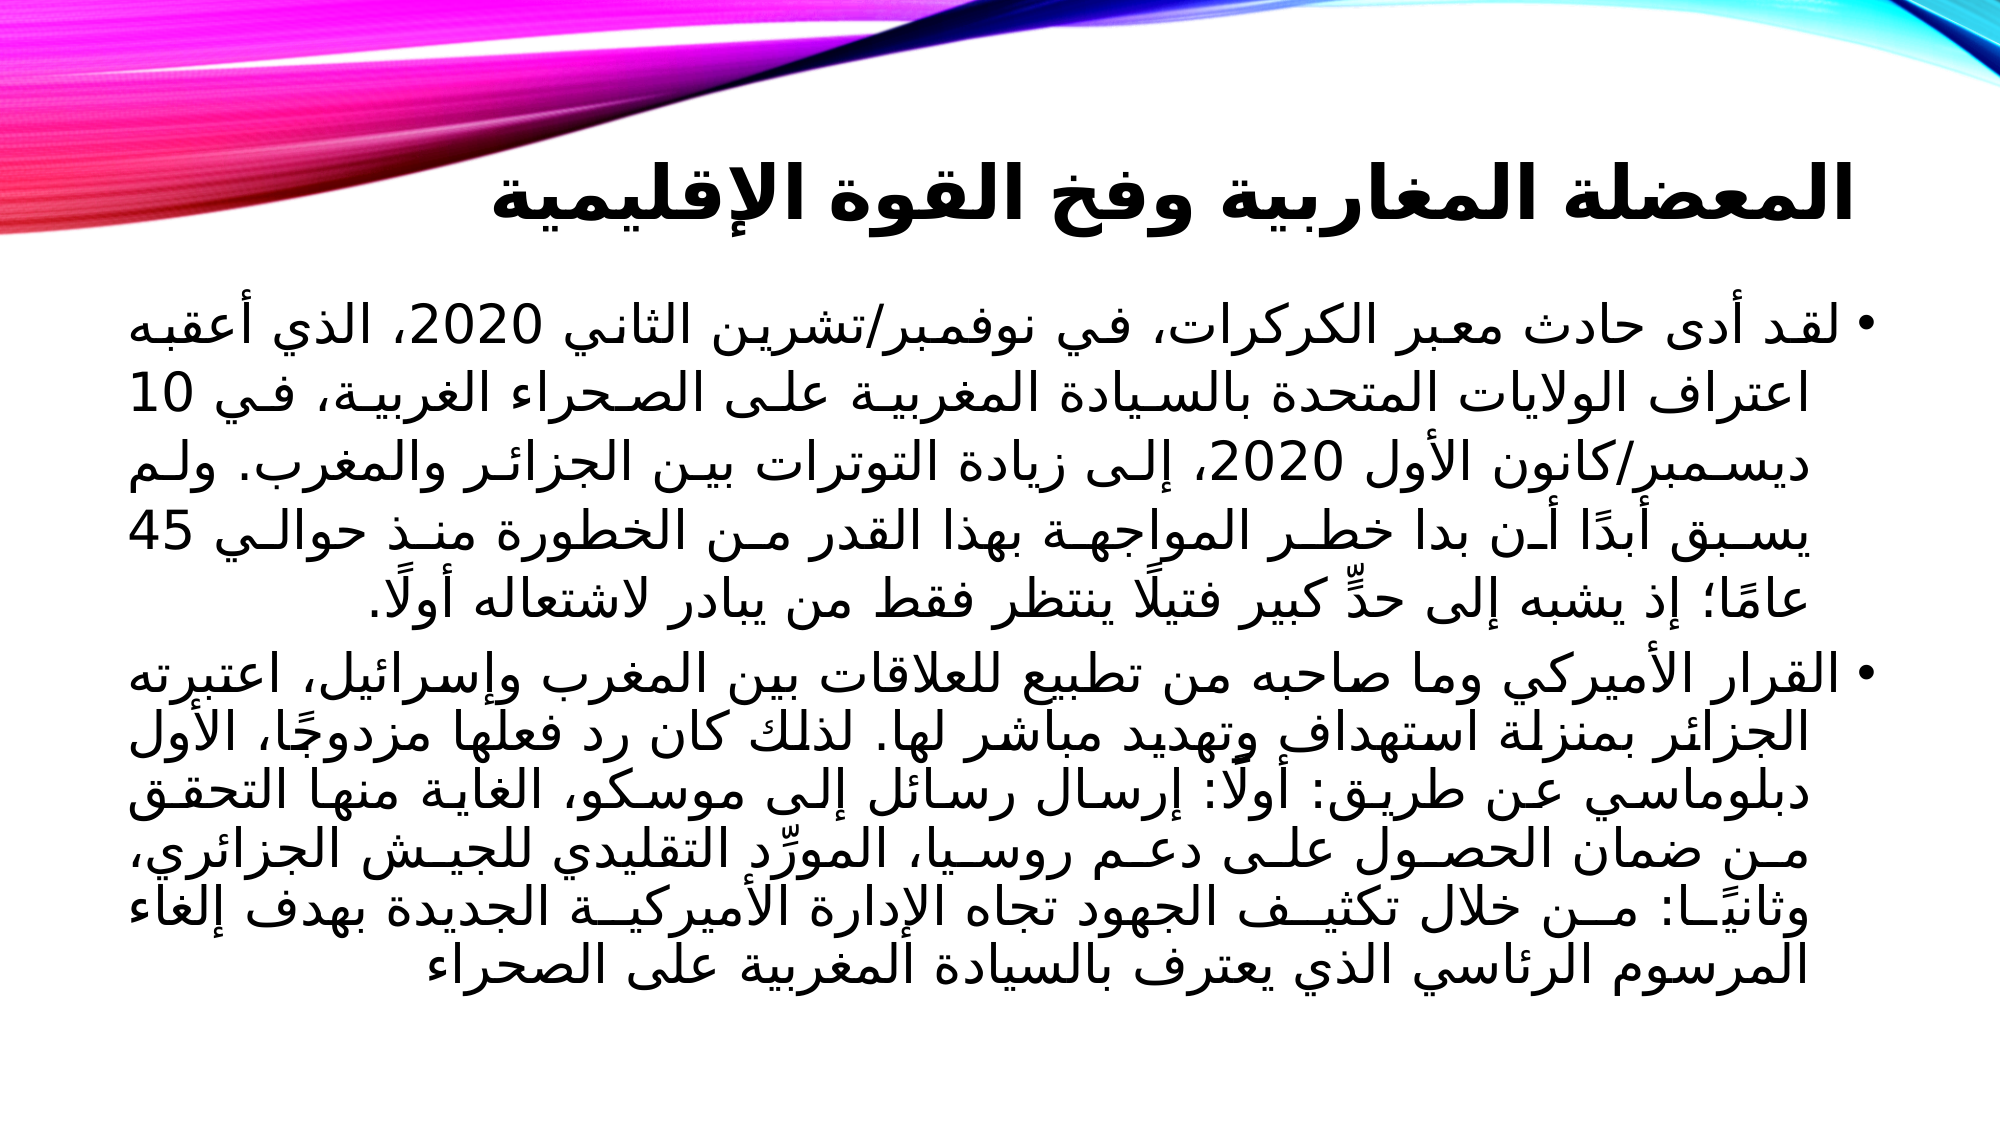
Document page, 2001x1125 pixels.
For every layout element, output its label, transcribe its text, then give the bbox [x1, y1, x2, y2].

title المعضلة المغاربية وفخ القوة الإقليمية [474, 125, 1888, 277]
list لقد أدى حادث معبر الكركرات، في نوفمبر/تشرين الثاني 2020، الذي أعقبه اعتراف الولايات المتحدة بالسيادة المغربية على الصحراء الغربية، في 10 ديسمبر/كانون الأول 2020، إلى زيادة التوترات بين الجزائر والمغرب. ولم يسبق أبدًا أن بدا خطر المواجهة بهذا القدر من الخطورة منذ حوالي 45 عامًا؛ إذ يشبه إلى حدٍّ كبير فتيلًا ينتظر فقط من يبادر لاشتعاله أولًا. القرار الأميركي وما صاحبه من تطبيع للعلاقات بين المغرب وإسرائيل، اعتبرته الجزائر بمنزلة استهداف وتهديد مباشر لها. لذلك كان رد فعلها مزدوجًا، الأول دبلوماسي عن طريق: أولًا: إرسال رسائل إلى موسكو، الغاية منها التحقق من ضمان الحصول على دعم روسيا، المورِّد التقليدي للجيش الجزائري، وثانيًا: من خلال تكثيف الجهود تجاه الإدارة الأميركية الجديدة بهدف إلغاء المرسوم الرئاسي الذي يعترف بالسيادة المغربية على الصحراء [112, 277, 1888, 1021]
